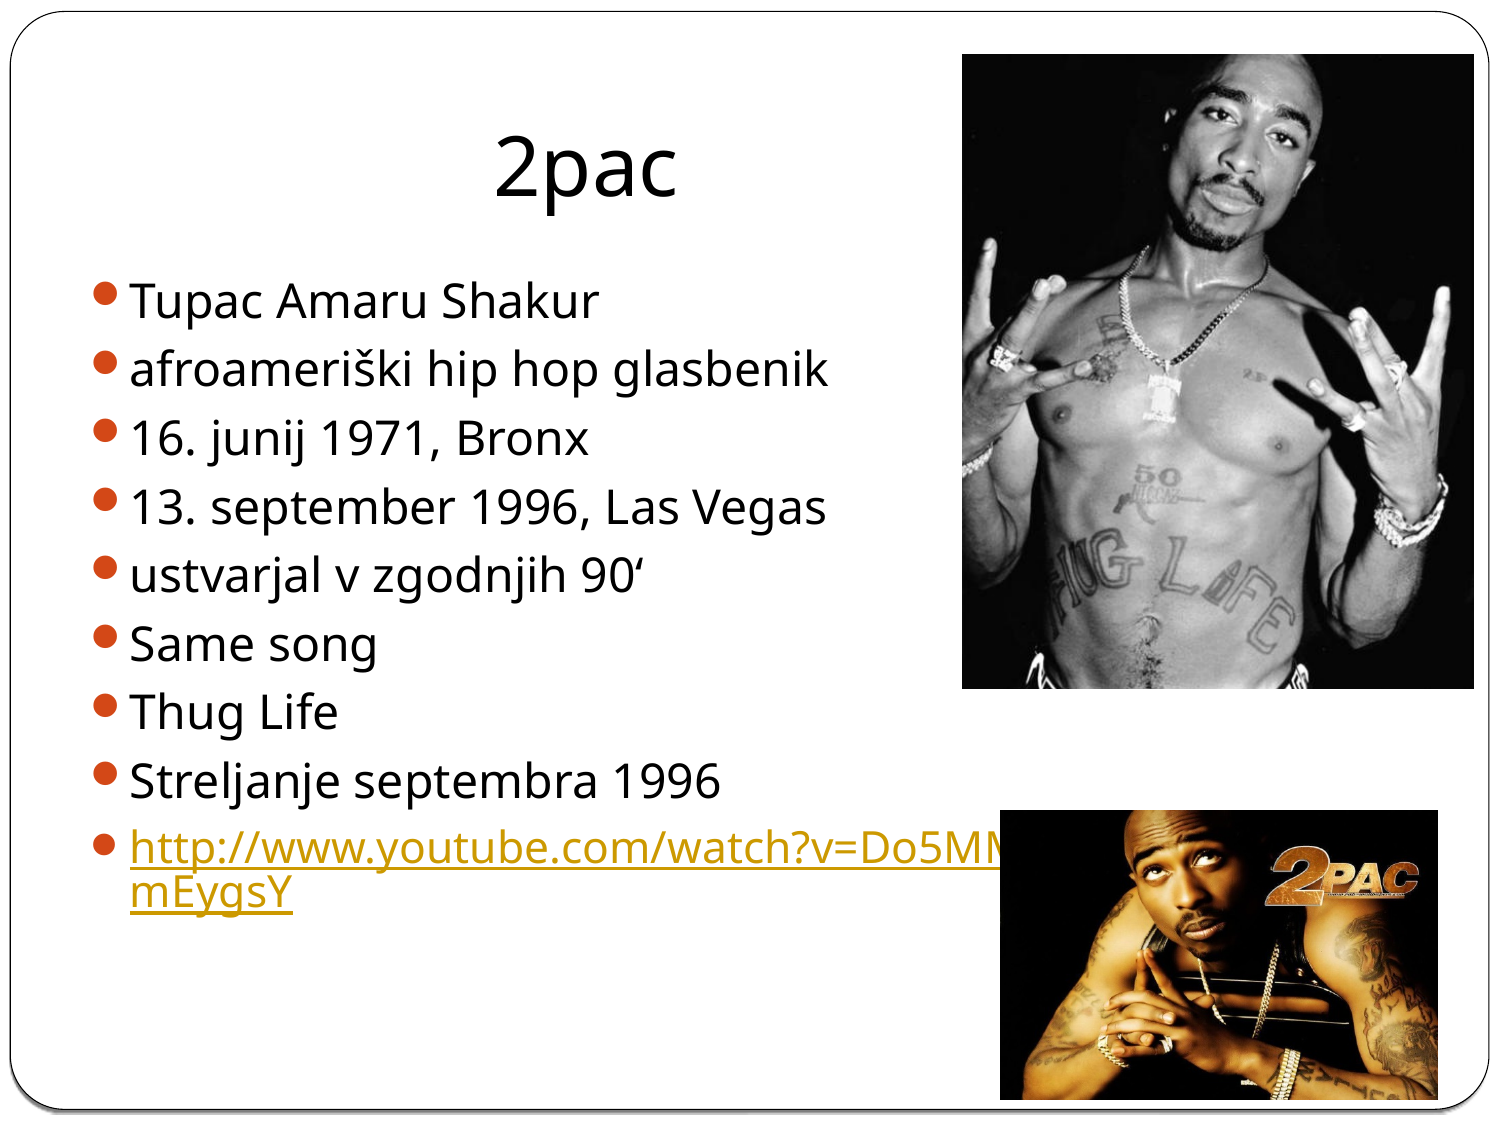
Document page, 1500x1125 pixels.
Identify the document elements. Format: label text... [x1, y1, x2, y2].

list Tupac Amaru Shakur afroameriški hip hop glasbenik 16. junij 1971, Bronx 13. september 1996, Las Vegas ustvarjal v zgodnjih 90‘ Same song Thug Life Streljanje septembra 1996 http://www.youtube.com/watch?v=Do5MMmEygsY [75, 262, 1057, 894]
picture [1000, 810, 1438, 1100]
title 2pac [0, 40, 1262, 229]
picture [962, 54, 1474, 690]
